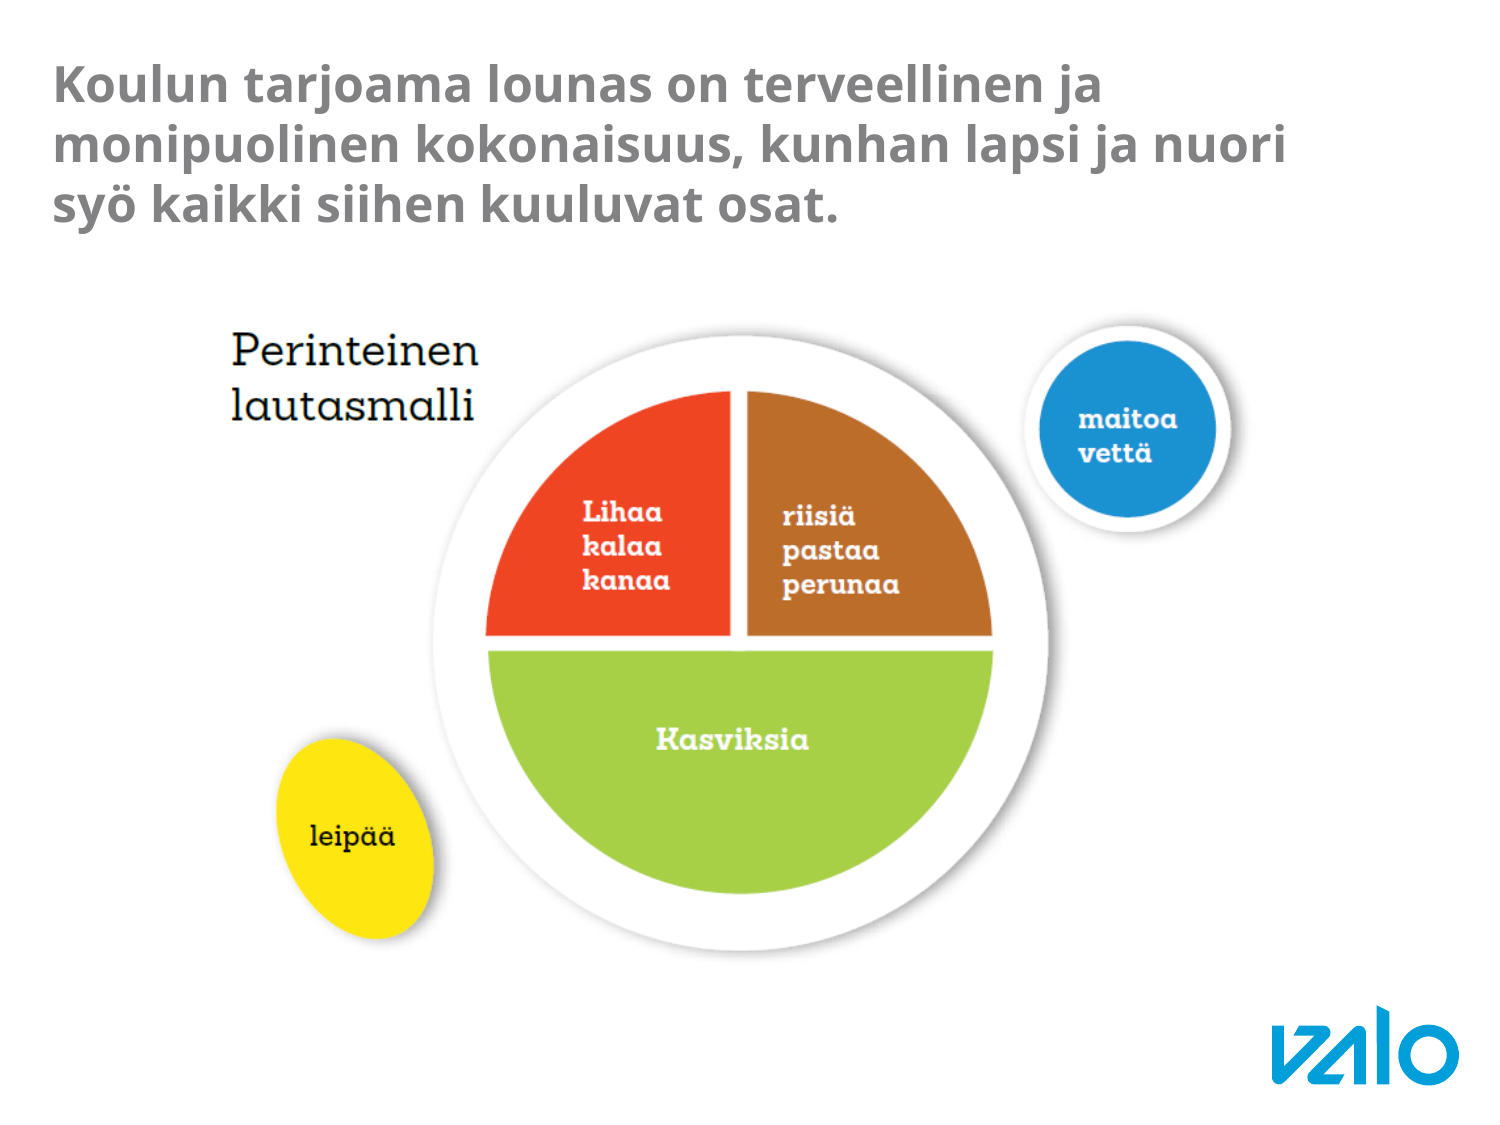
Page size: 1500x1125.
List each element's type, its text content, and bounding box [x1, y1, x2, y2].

title Koulun tarjoama lounas on terveellinen ja monipuolinen kokonaisuus, kunhan lapsi ja nuori syö kaikki siihen kuuluvat osat. [37, 45, 1388, 233]
picture [206, 267, 1279, 981]
